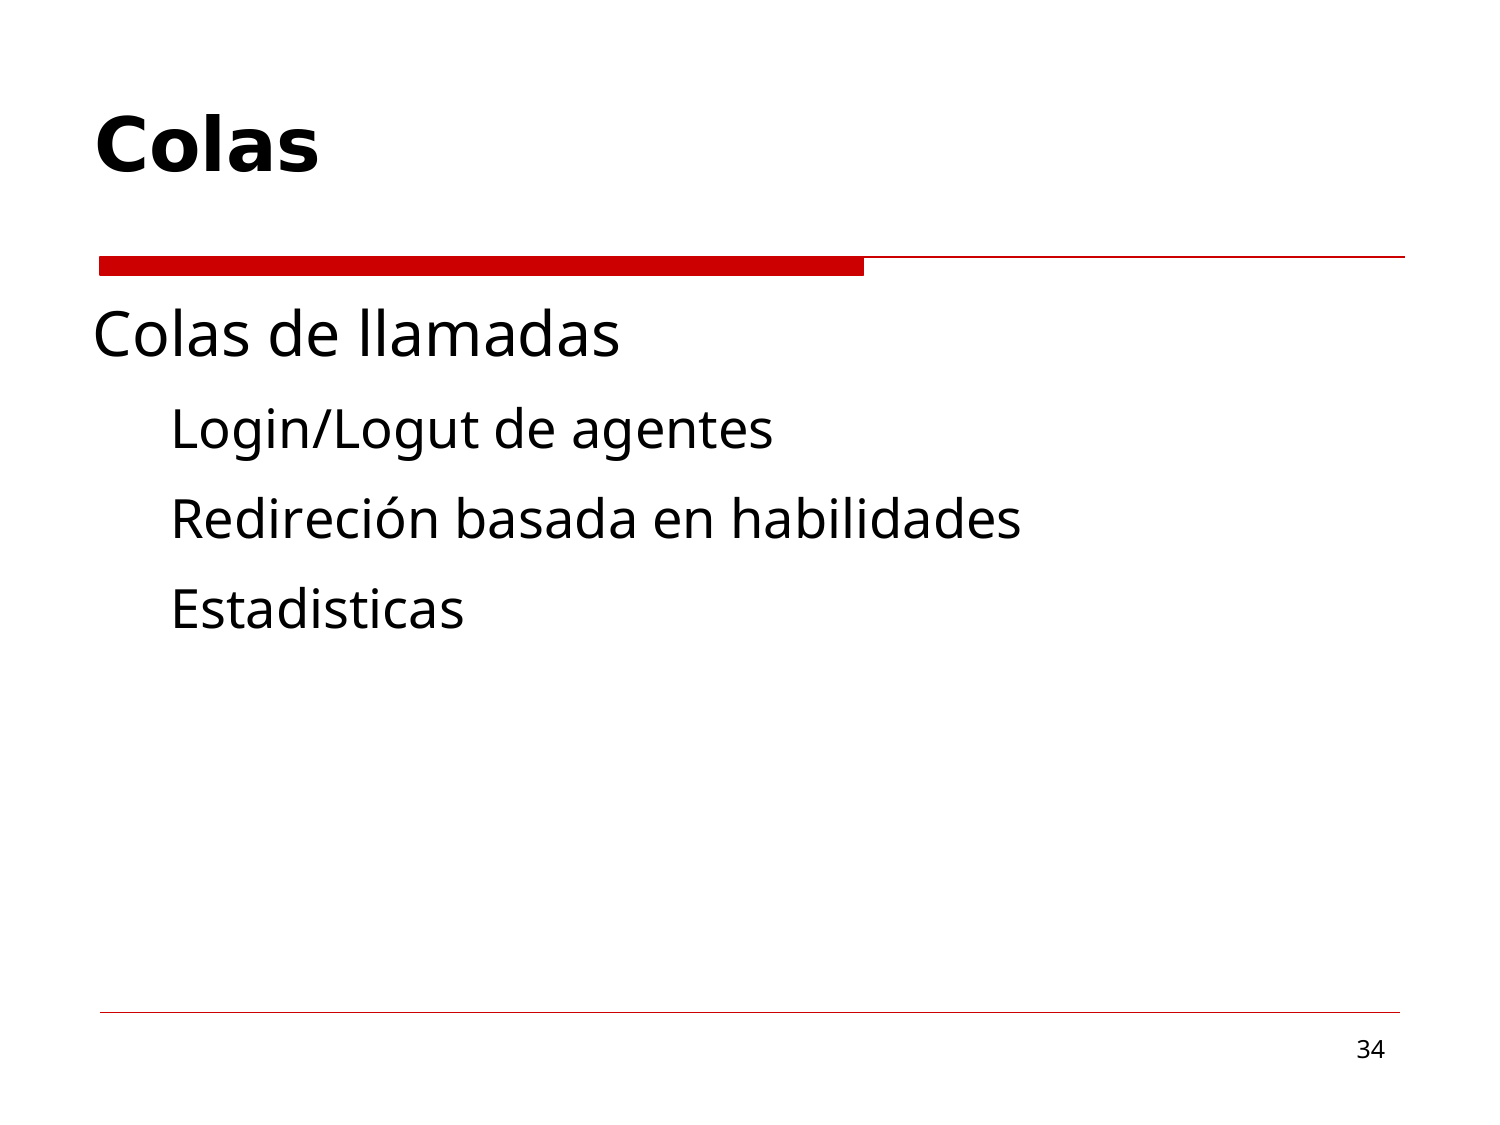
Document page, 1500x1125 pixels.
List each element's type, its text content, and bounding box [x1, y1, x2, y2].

title Colas [94, 42, 1407, 250]
list Colas de llamadas Login/Logut de agentes Redireción basada en habilidades Estadisticas [92, 287, 1406, 988]
